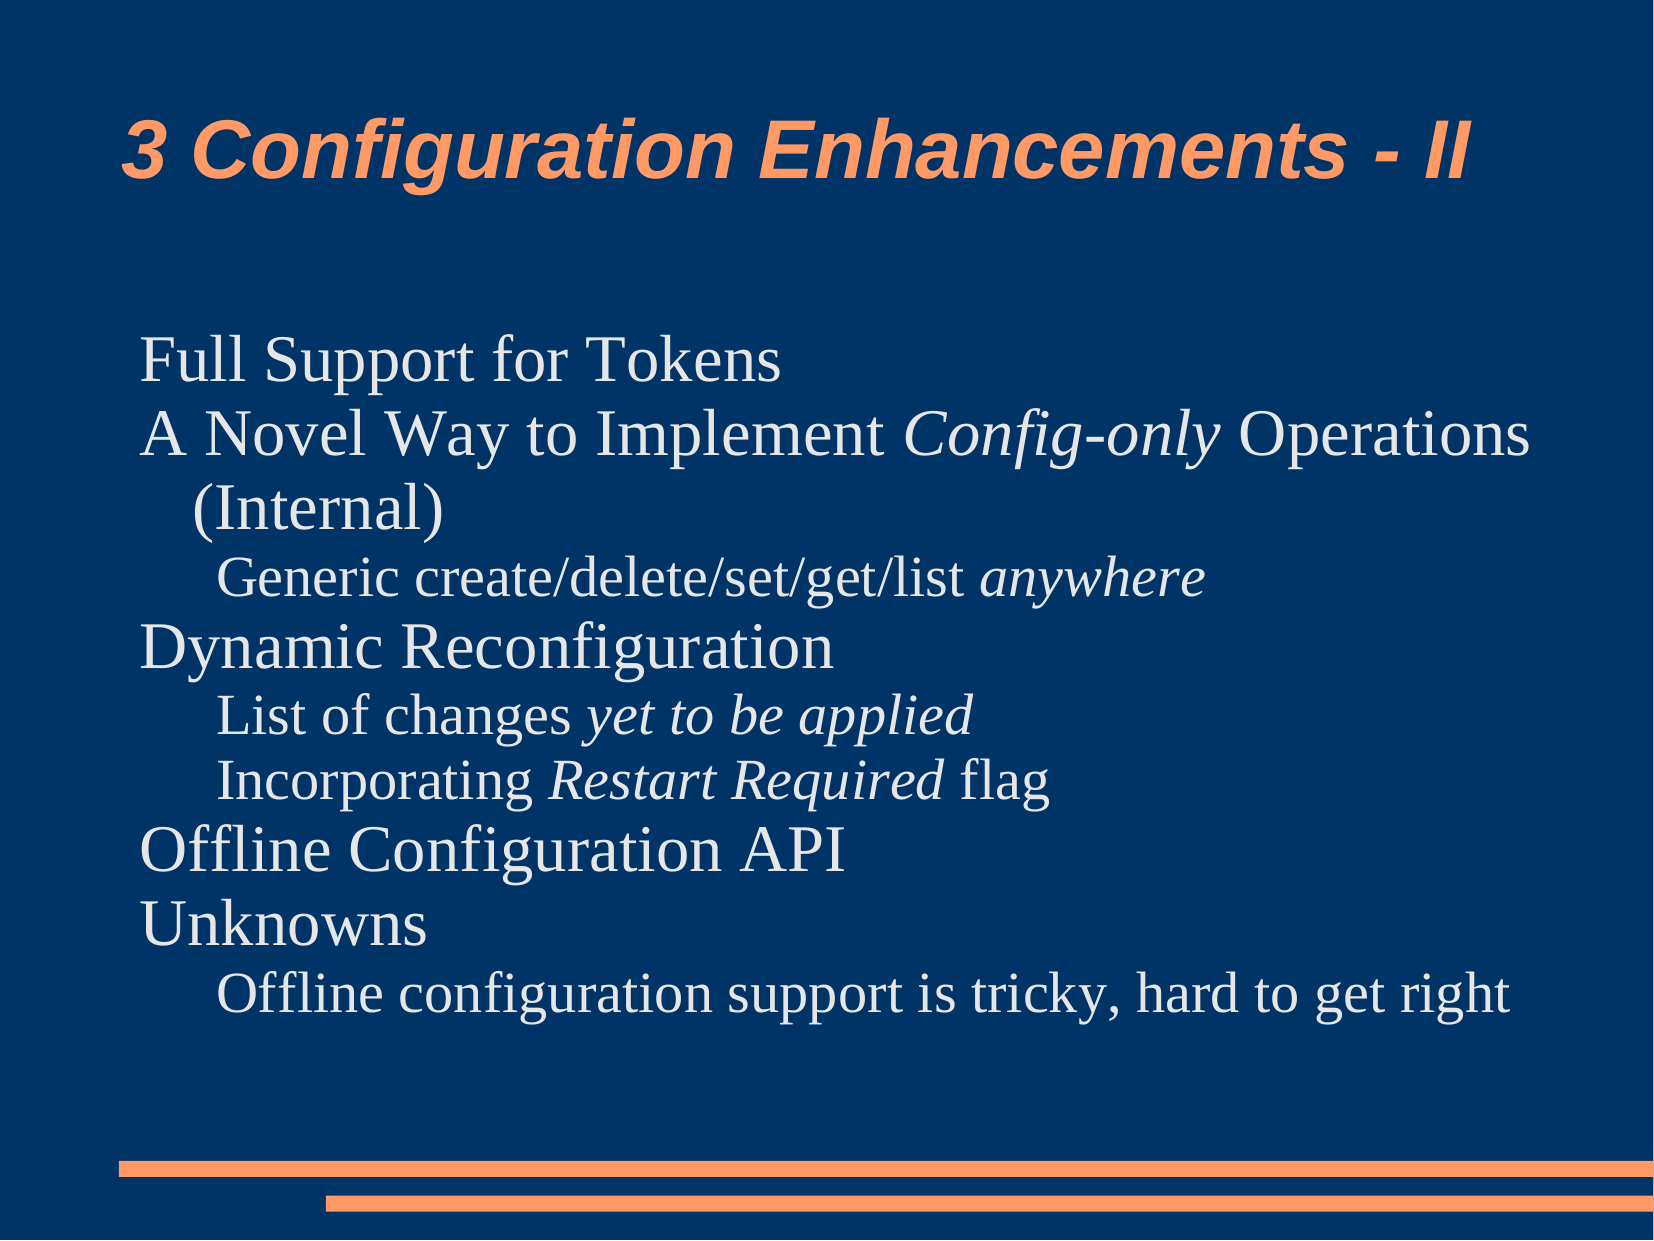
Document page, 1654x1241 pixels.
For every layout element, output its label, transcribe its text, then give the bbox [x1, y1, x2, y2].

title 3 Configuration Enhancements - II [121, 46, 1534, 254]
list Full Support for Tokens A Novel Way to Implement Config-only Operations (Internal) Generic create/delete/set/get/list anywhere Dynamic Reconfiguration List of changes yet to be applied Incorporating Restart Required flag Offline Configuration API Unknowns Offline configuration support is tricky, hard to get right [121, 322, 1561, 1133]
